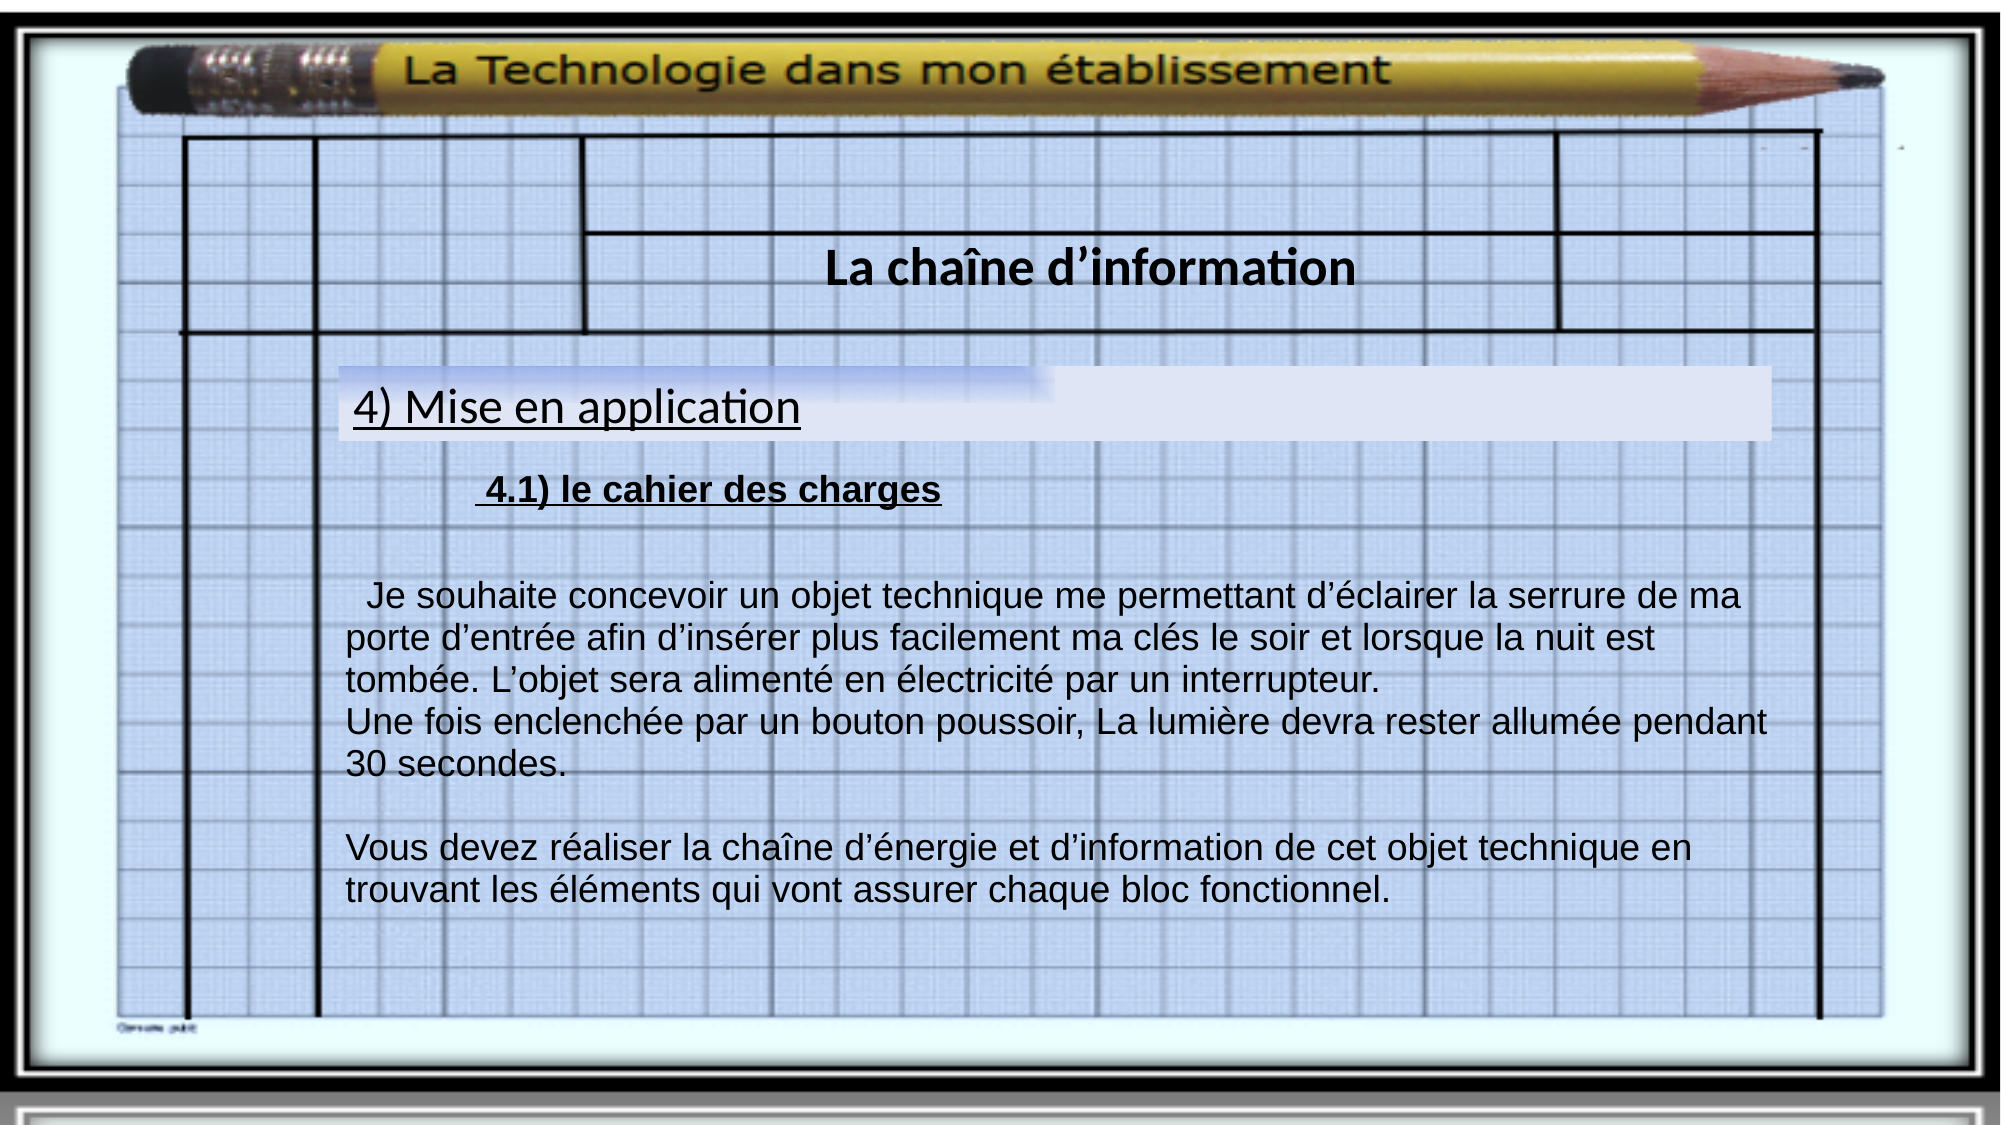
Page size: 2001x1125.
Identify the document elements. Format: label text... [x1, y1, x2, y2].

text_box La chaîne d’information [506, 224, 1677, 304]
text_box 4) Mise en application [339, 366, 1772, 441]
picture [0, 0, 2001, 1125]
text_box Je souhaite concevoir un objet technique me permettant d’éclairer la serrure de ma porte d’entrée afin d’insérer plus facilement ma clés le soir et lorsque la nuit est tombée. L’objet sera alimenté en électricité par un interrupteur. Une fois enclenchée par un bouton poussoir, La lumière devra rester allumée pendant 30 secondes. Vous devez réaliser la chaîne d’énergie et d’information de cet objet technique en trouvant les éléments qui vont assurer chaque bloc fonctionnel. [330, 566, 1784, 918]
text_box 4.1) le cahier des charges [460, 460, 1123, 518]
